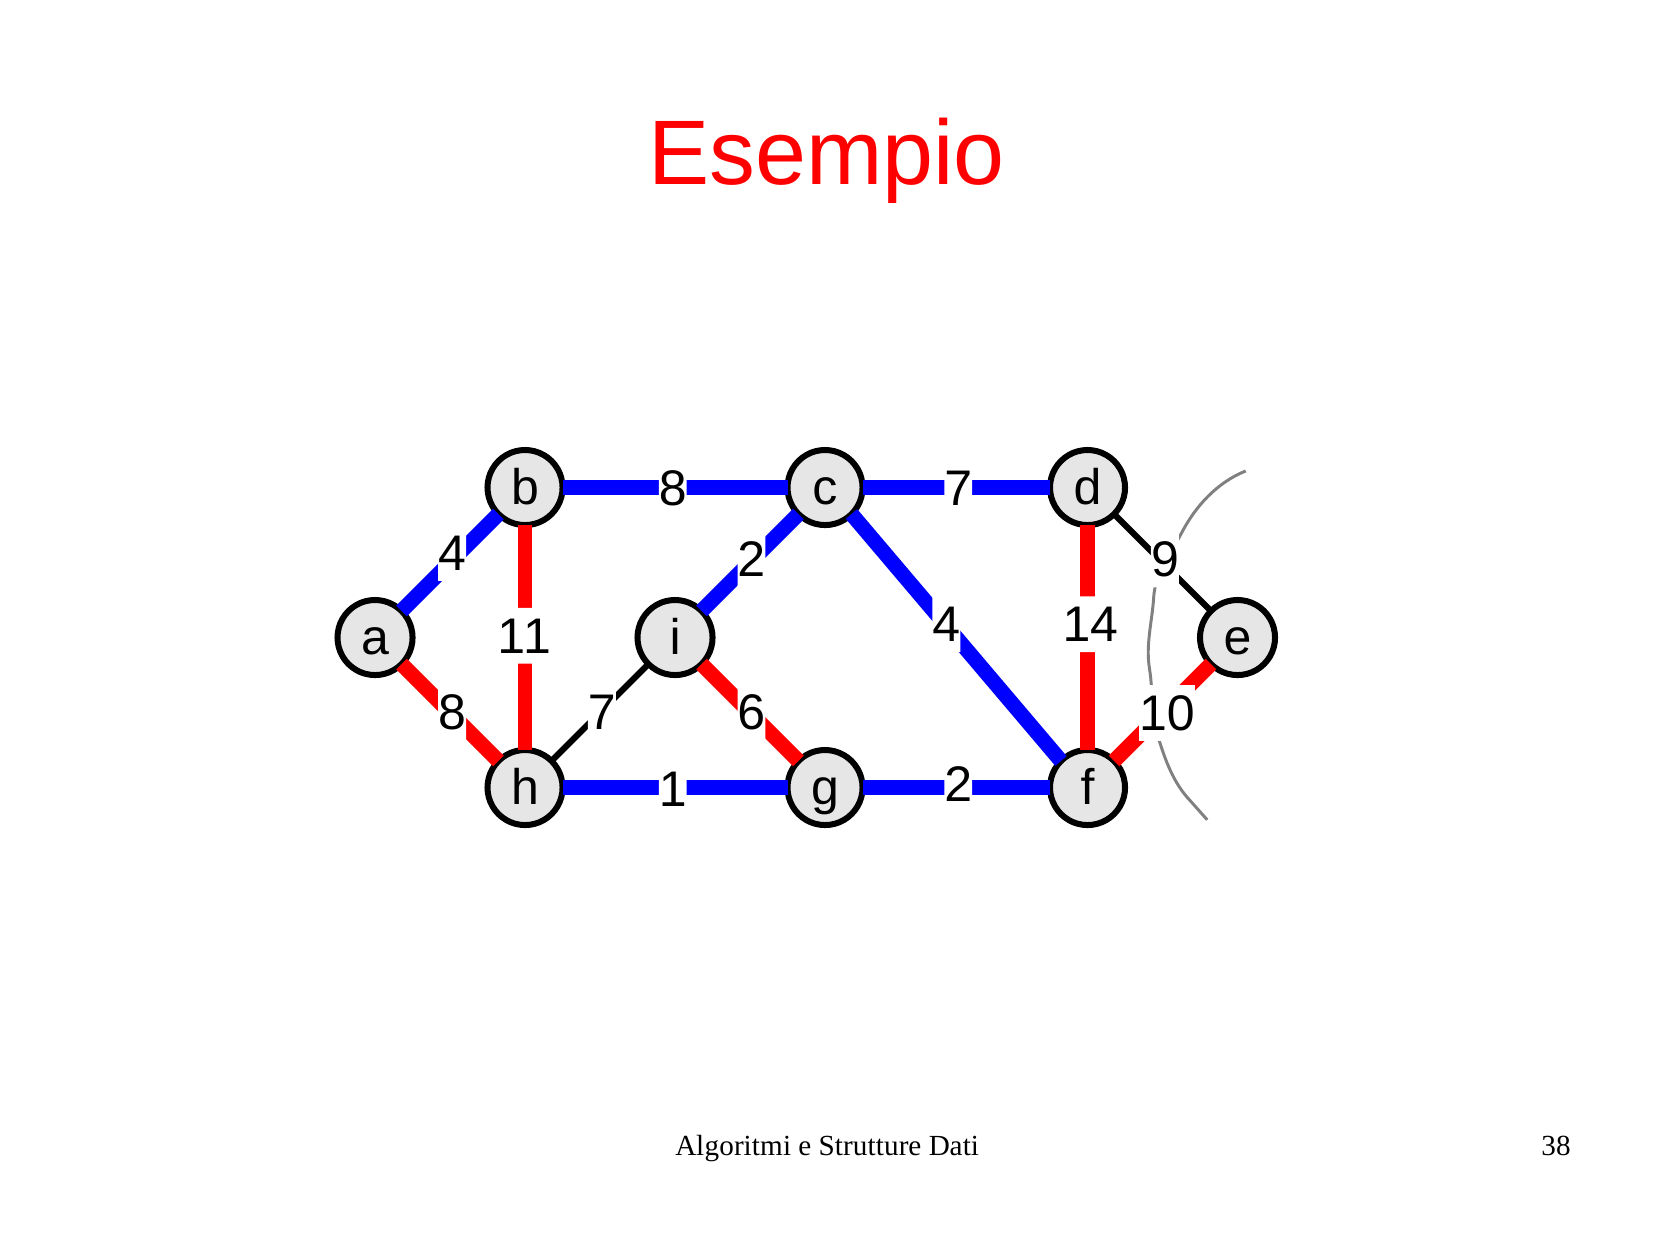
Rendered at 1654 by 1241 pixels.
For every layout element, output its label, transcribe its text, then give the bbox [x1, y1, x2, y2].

text_box 14 [1062, 596, 1119, 653]
text_box 4 [932, 596, 961, 653]
text_box g [788, 750, 863, 826]
text_box 11 [497, 607, 557, 664]
text_box i [637, 600, 713, 676]
text_box h [487, 750, 563, 826]
text_box f [1050, 750, 1126, 826]
text_box 2 [944, 756, 973, 812]
text_box 1 [658, 761, 687, 818]
text_box 7 [944, 460, 973, 517]
text_box b [487, 450, 563, 525]
text_box 9 [1150, 531, 1179, 588]
text_box c [788, 450, 863, 526]
text_box 7 [587, 684, 616, 741]
text_box 2 [737, 531, 766, 588]
title Esempio [82, 49, 1571, 257]
text_box 8 [658, 460, 687, 516]
text_box e [1200, 600, 1276, 676]
text_box a [337, 600, 413, 676]
text_box 4 [438, 525, 467, 581]
text_box 6 [737, 684, 766, 741]
text_box 8 [438, 684, 467, 741]
text_box 10 [1139, 685, 1195, 741]
text_box d [1050, 450, 1126, 525]
